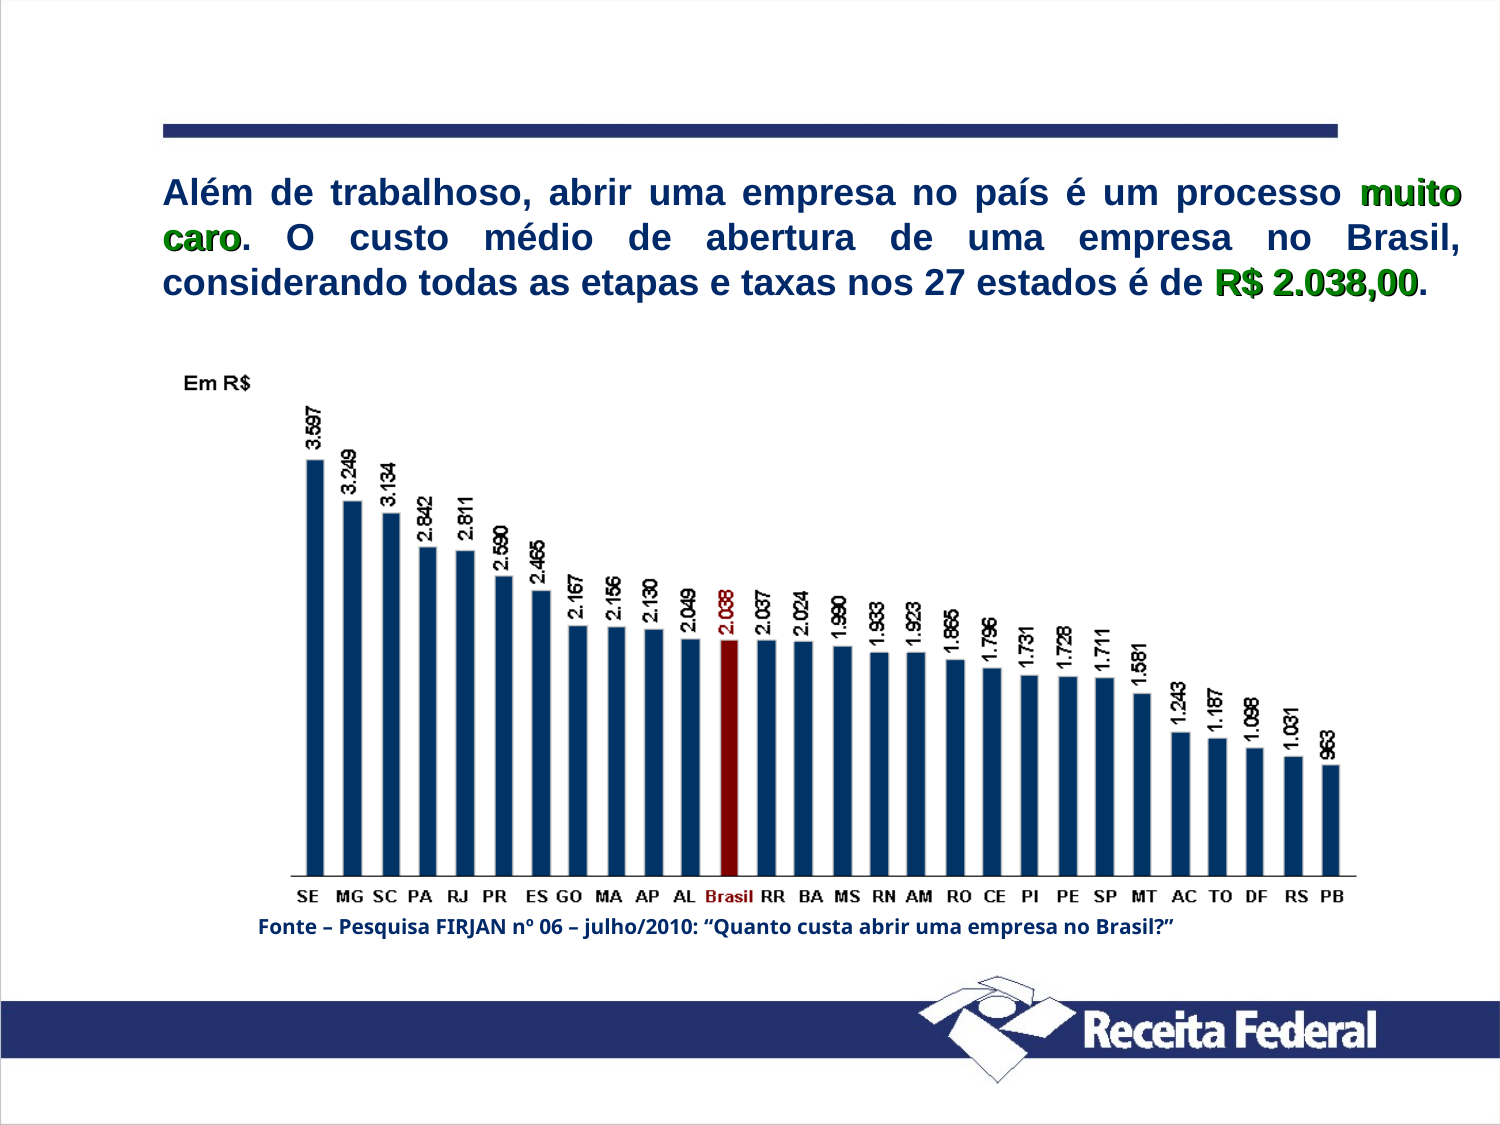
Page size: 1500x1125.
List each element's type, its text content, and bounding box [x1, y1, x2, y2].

text_box Fonte – Pesquisa FIRJAN nº 06 – julho/2010: “Quanto custa abrir uma empresa no Brasil?” [283, 906, 1149, 947]
picture [0, 0, 1500, 1125]
text_box Além de trabalhoso, abrir uma empresa no país é um processo muito caro. O custo médio de abertura de uma empresa no Brasil, considerando todas as etapas e taxas nos 27 estados é de R$ 2.038,00. [147, 160, 1477, 356]
